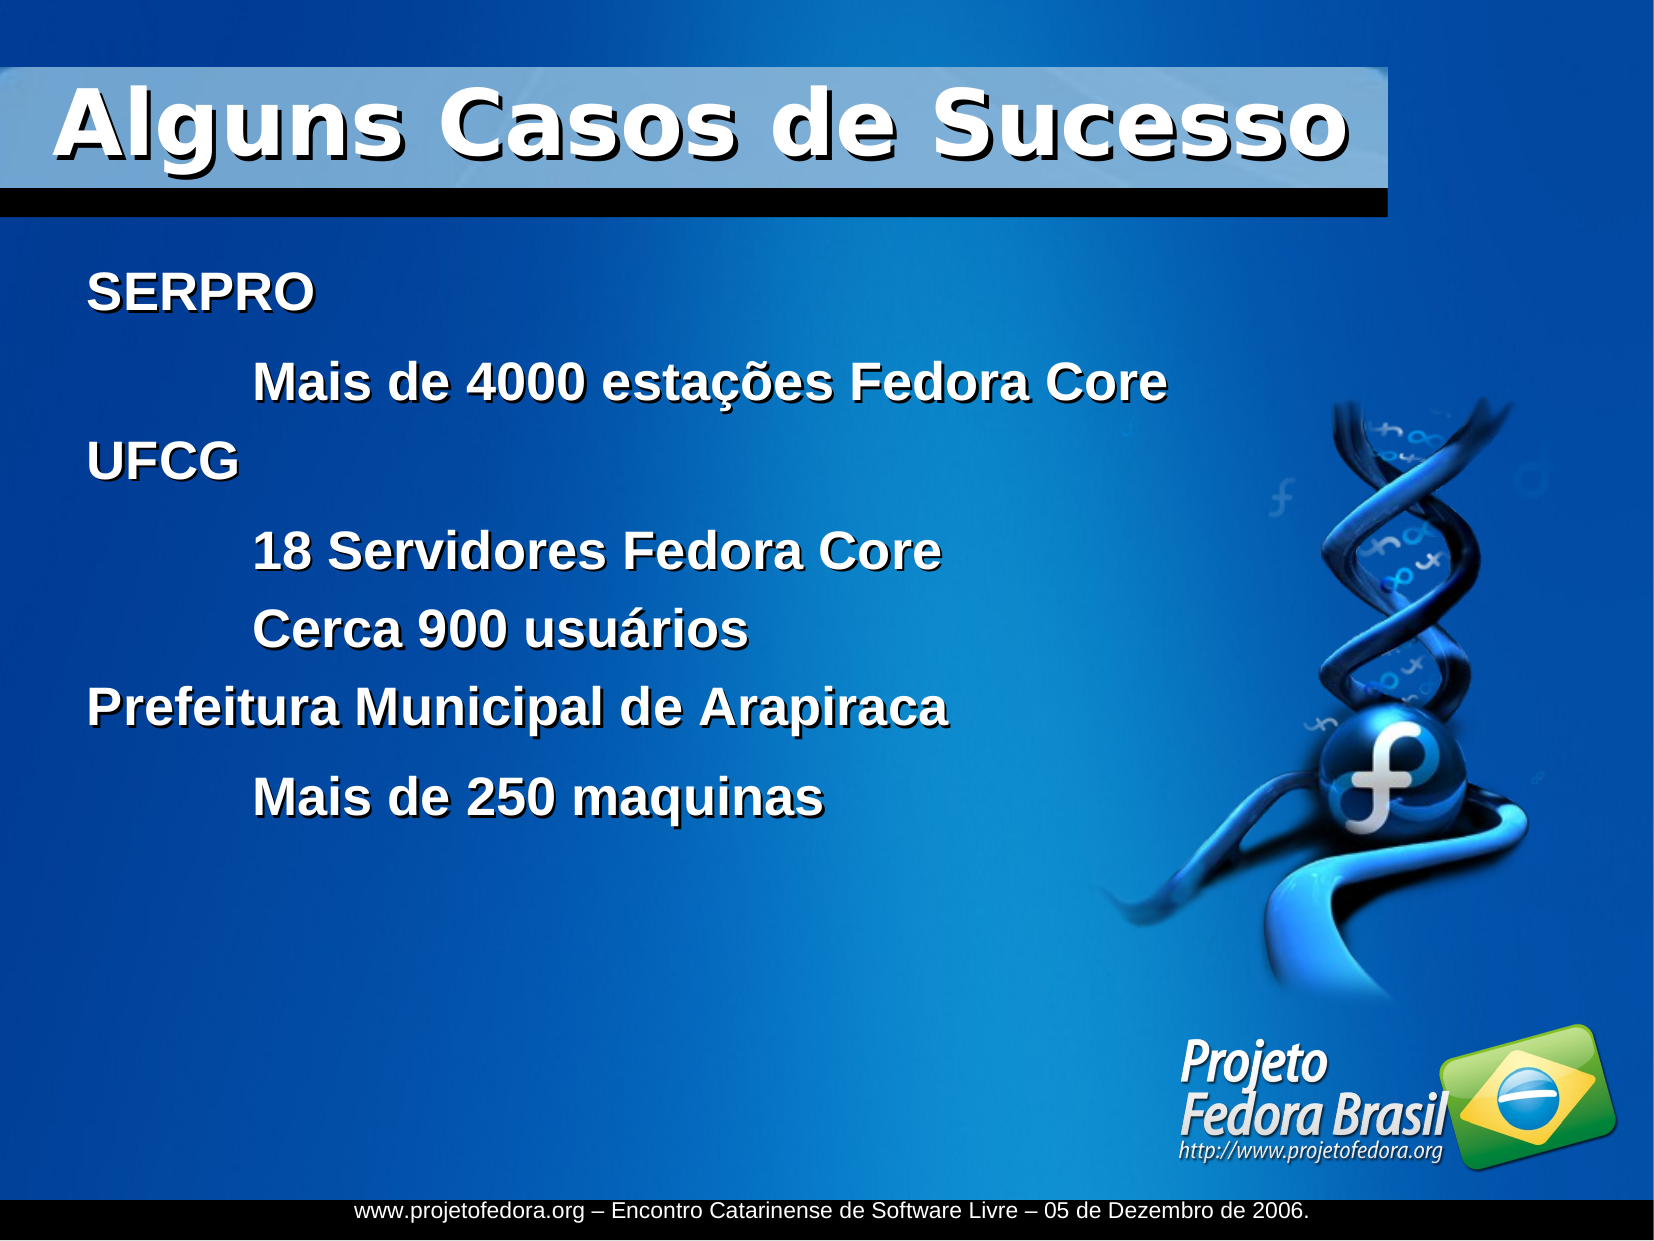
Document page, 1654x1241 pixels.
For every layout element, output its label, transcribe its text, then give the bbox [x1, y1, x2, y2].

picture [0, 0, 1654, 1200]
text_box www.projetofedora.org – Encontro Catarinense de Software Livre – 05 de Dezembro de 2006. [339, 1190, 1427, 1241]
list SERPRO Mais de 4000 estações Fedora Core UFCG 18 Servidores Fedora Core Cerca 900 usuários Prefeitura Municipal de Arapiraca Mais de 250 maquinas [75, 261, 1201, 1163]
text_box Alguns Casos de Sucesso [37, 63, 1394, 202]
